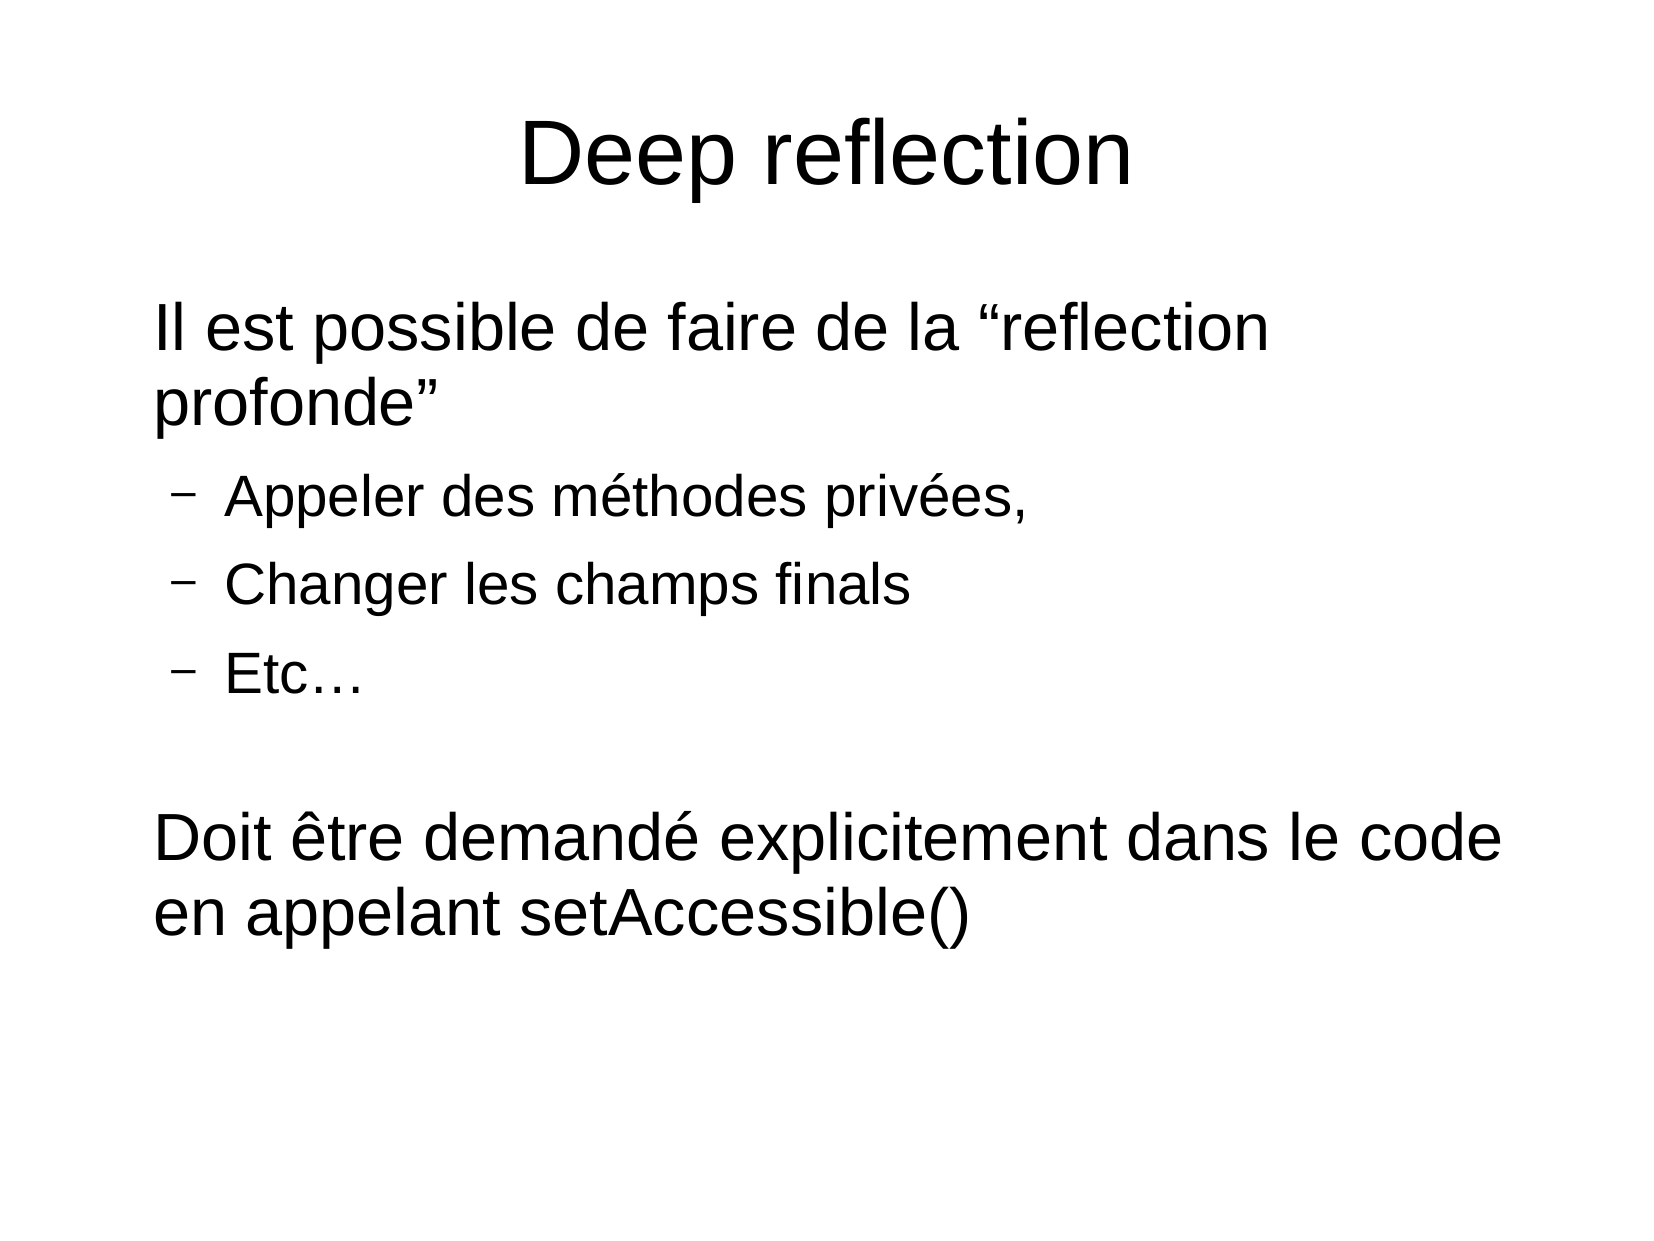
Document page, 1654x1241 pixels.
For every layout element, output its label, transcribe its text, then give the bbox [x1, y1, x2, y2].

list Il est possible de faire de la “reflection profonde” Appeler des méthodes privées, Changer les champs finals Etc… Doit être demandé explicitement dans le code en appelant setAccessible() [82, 290, 1571, 1186]
title Deep reflection [82, 49, 1571, 257]
